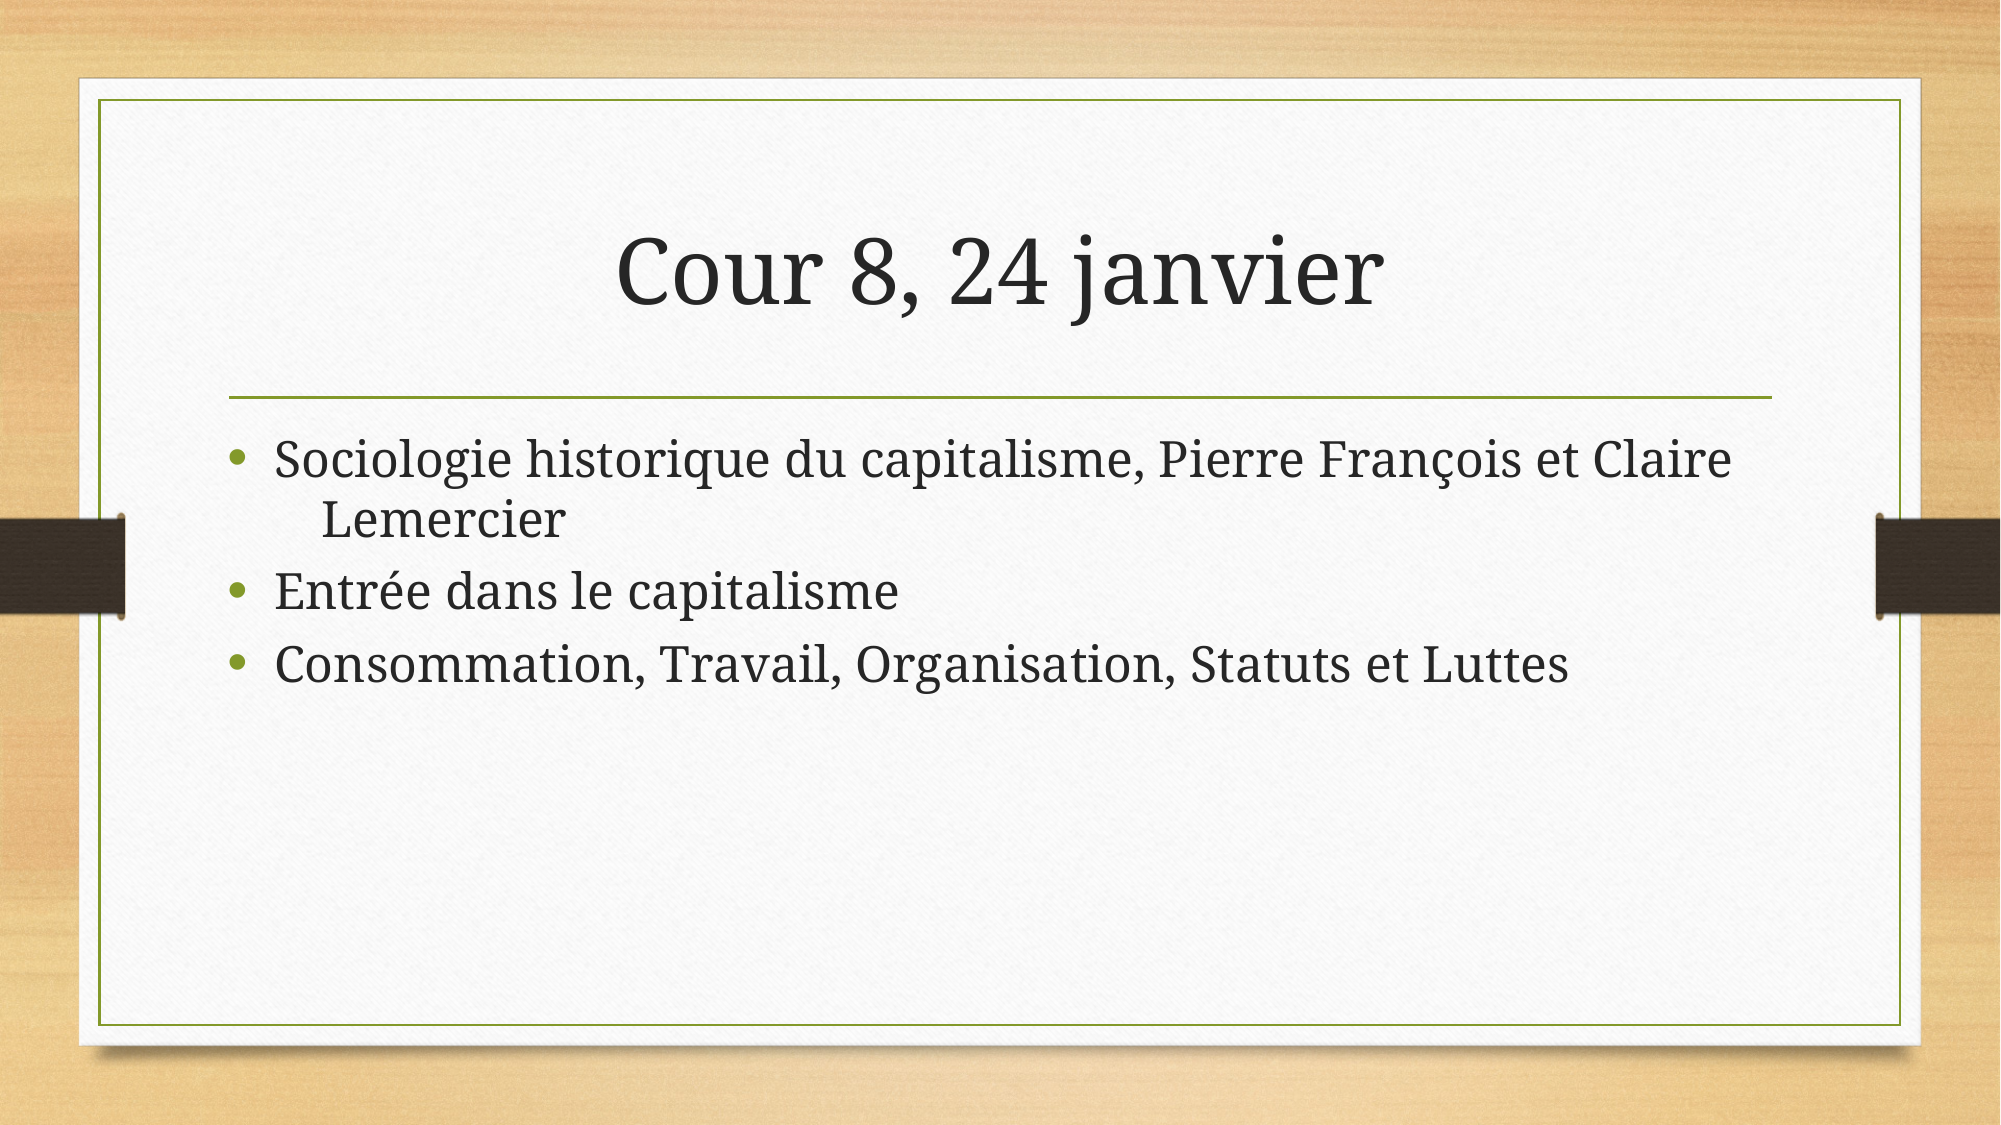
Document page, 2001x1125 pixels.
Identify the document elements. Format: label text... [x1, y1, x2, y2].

list Sociologie historique du capitalisme, Pierre François et Claire Lemercier Entrée dans le capitalisme Consommation, Travail, Organisation, Statuts et Luttes [212, 419, 1788, 964]
title Cour 8, 24 janvier [212, 161, 1788, 376]
